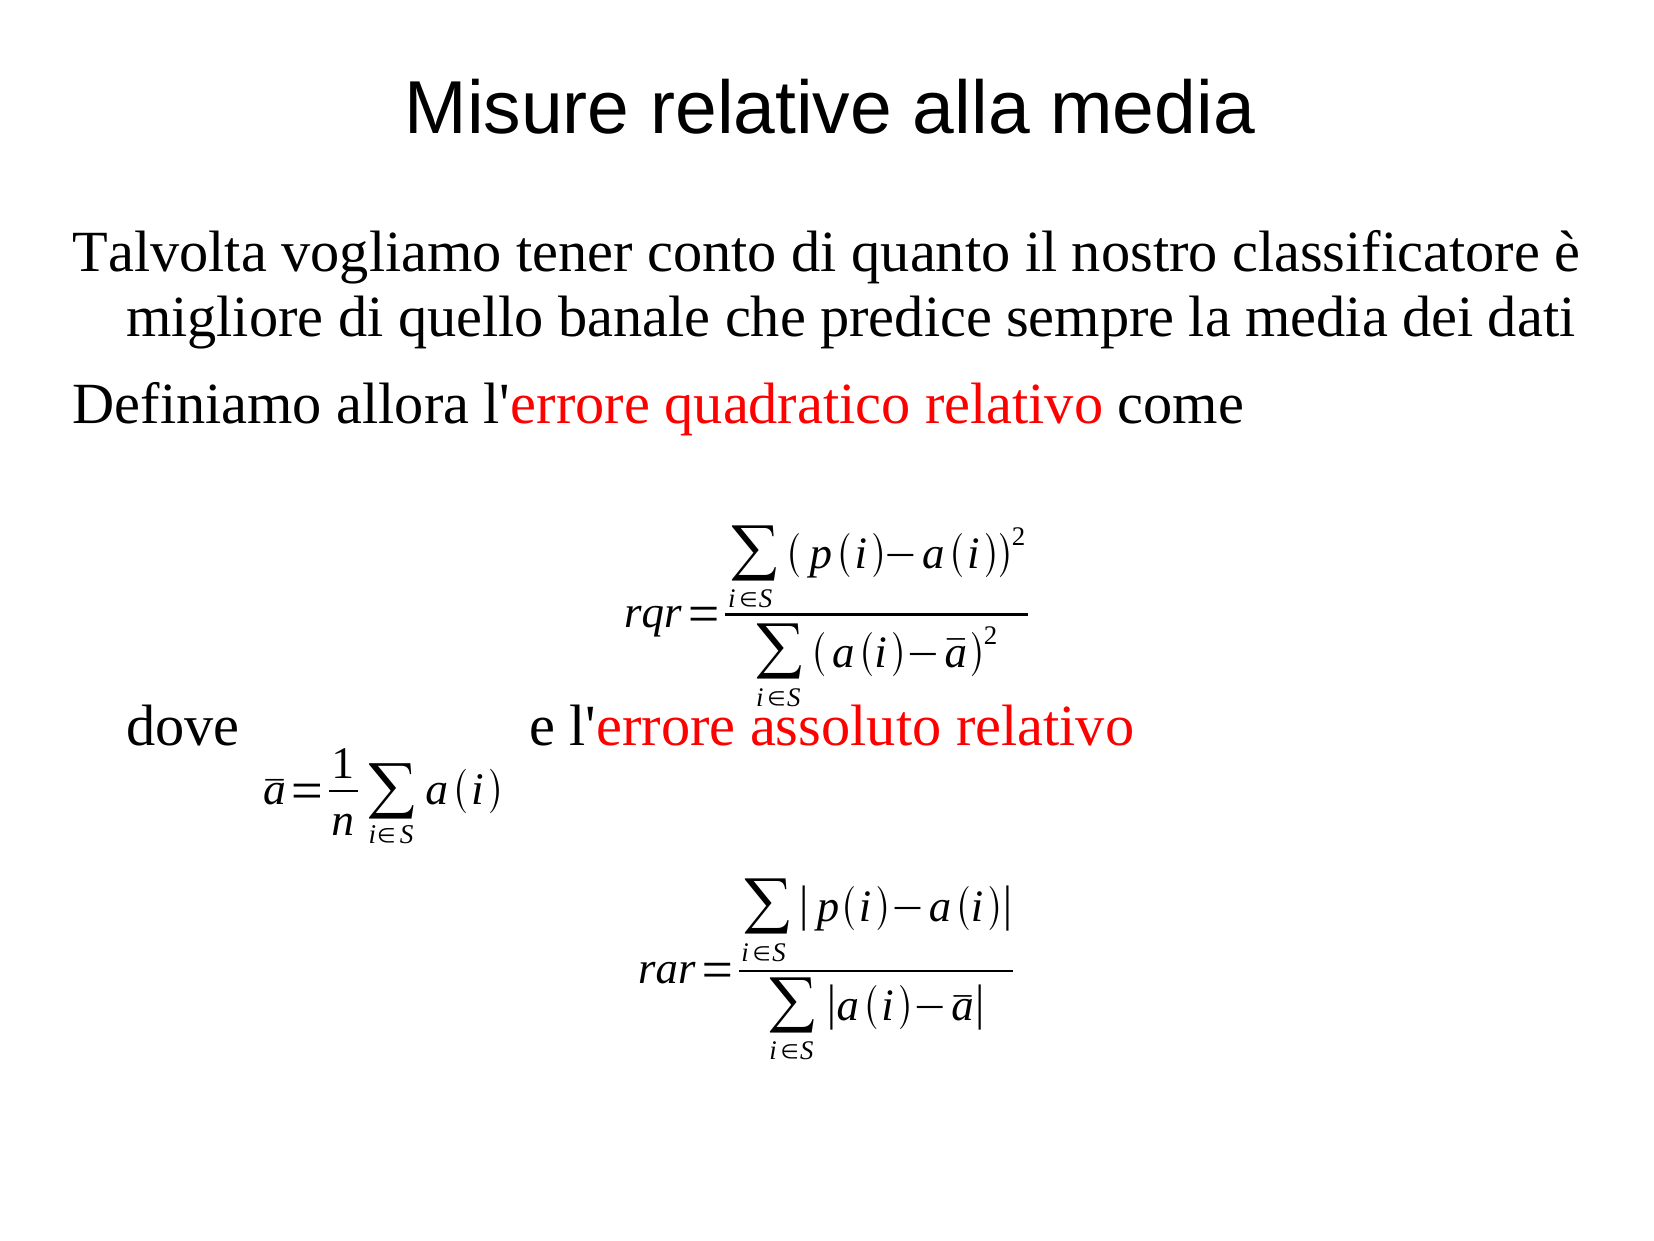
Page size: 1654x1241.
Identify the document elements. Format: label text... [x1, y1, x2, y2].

chart [251, 739, 514, 852]
chart [612, 520, 1041, 712]
list Talvolta vogliamo tener conto di quanto il nostro classificatore è migliore di quello banale che predice sempre la media dei dati Definiamo allora l'errore quadratico relativo come dove e l'errore assoluto relativo [55, 219, 1605, 1179]
title Misure relative alla media [52, 42, 1608, 173]
chart [626, 876, 1027, 1067]
